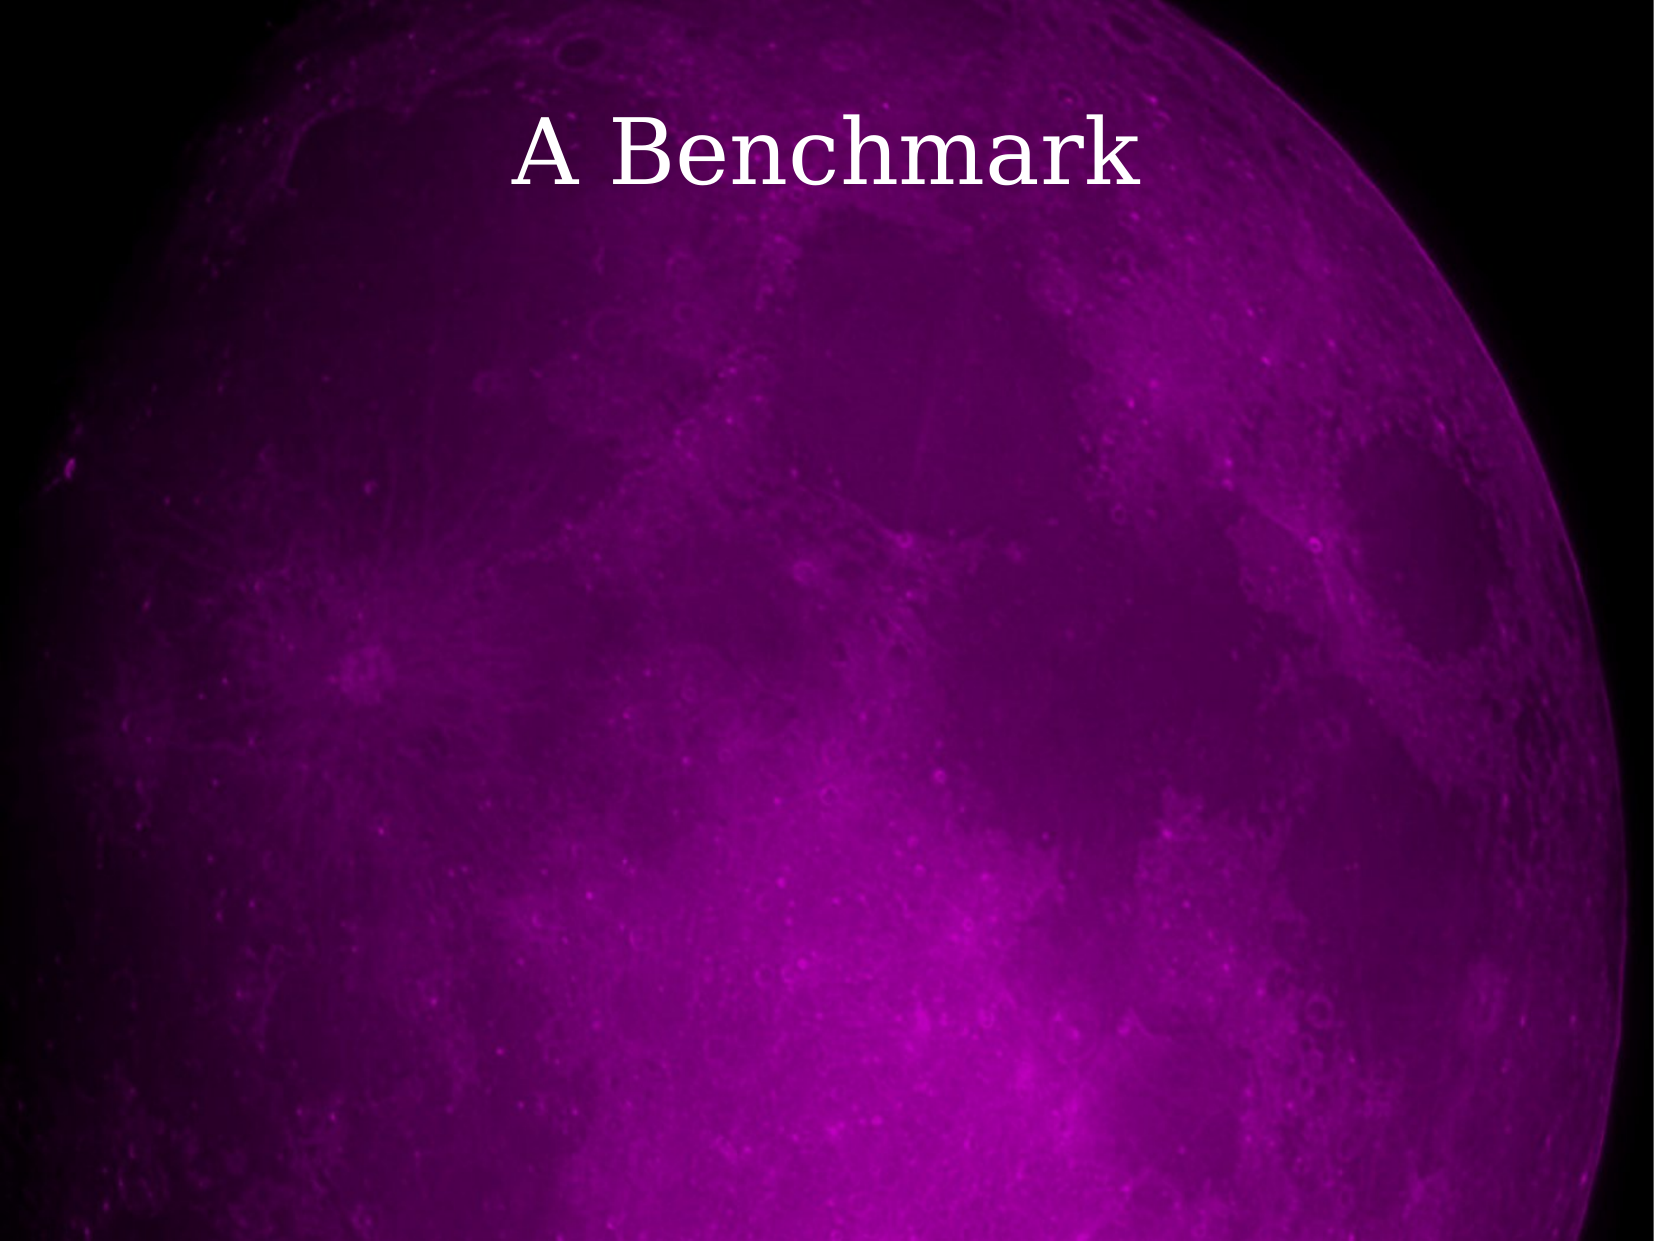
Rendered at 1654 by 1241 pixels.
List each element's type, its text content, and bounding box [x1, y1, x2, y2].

picture [0, 0, 1654, 1241]
title A Benchmark [82, 49, 1571, 257]
